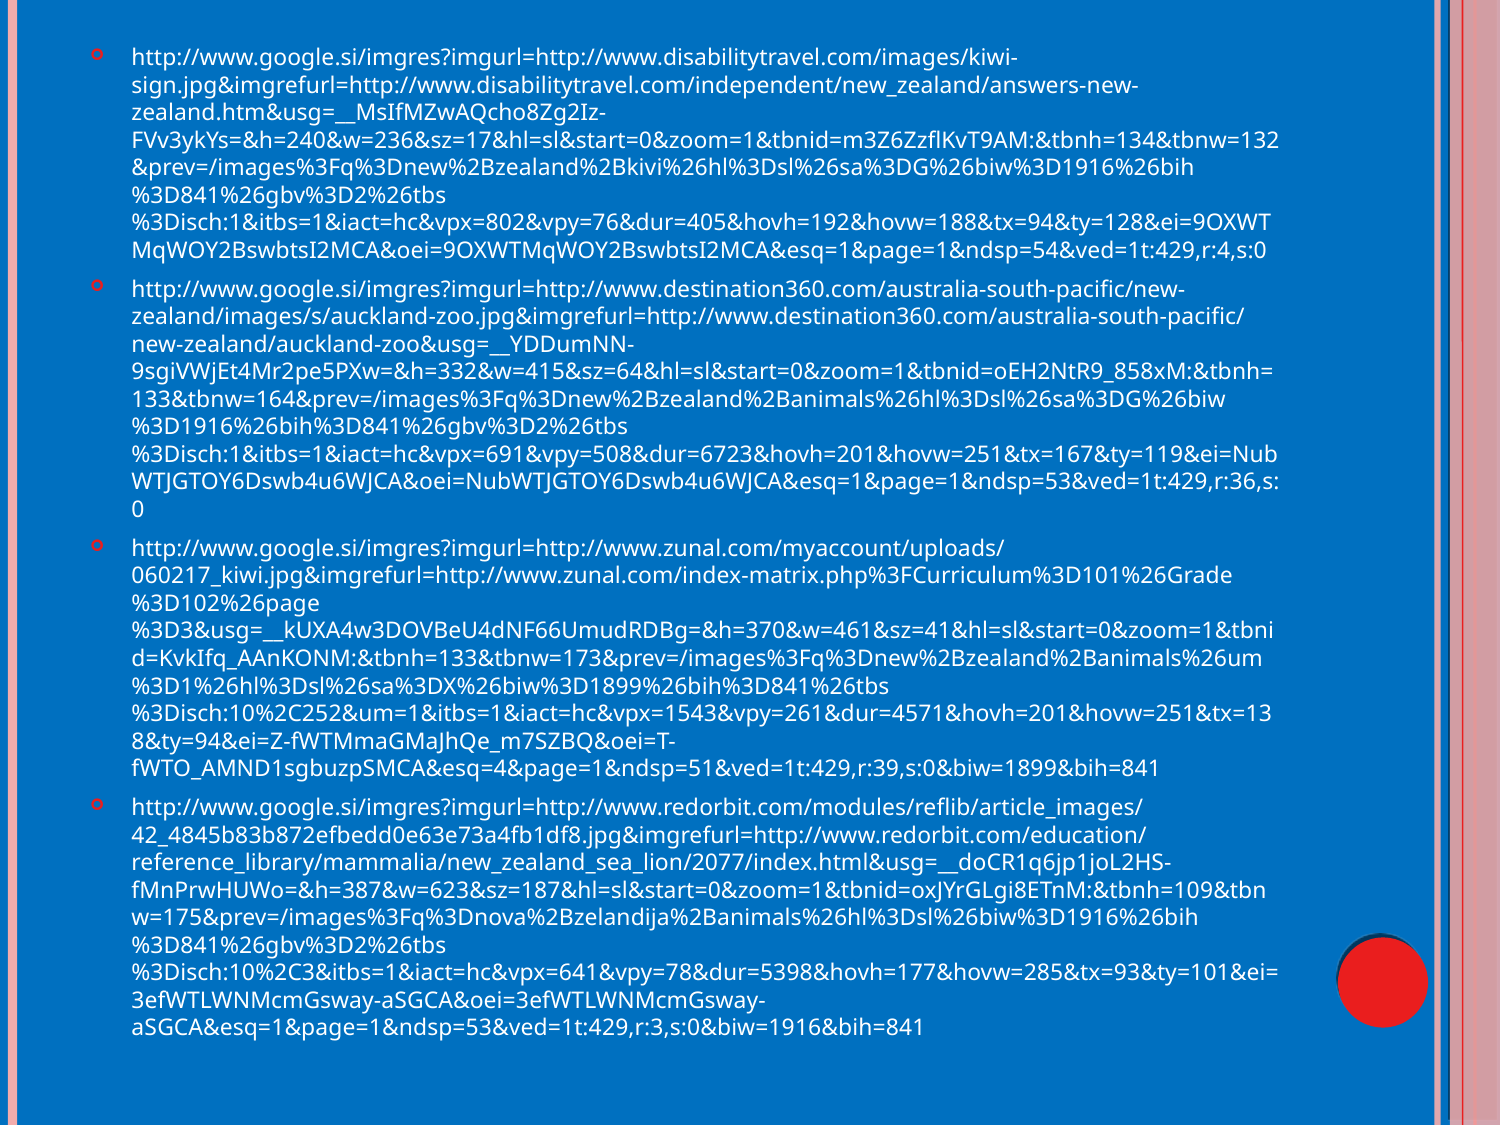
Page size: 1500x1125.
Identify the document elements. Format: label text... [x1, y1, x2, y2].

list http://www.google.si/imgres?imgurl=http://www.disabilitytravel.com/images/kiwi-sign.jpg&imgrefurl=http://www.disabilitytravel.com/independent/new_zealand/answers-new-zealand.htm&usg=__MsIfMZwAQcho8Zg2Iz-FVv3ykYs=&h=240&w=236&sz=17&hl=sl&start=0&zoom=1&tbnid=m3Z6ZzflKvT9AM:&tbnh=134&tbnw=132&prev=/images%3Fq%3Dnew%2Bzealand%2Bkivi%26hl%3Dsl%26sa%3DG%26biw%3D1916%26bih%3D841%26gbv%3D2%26tbs%3Disch:1&itbs=1&iact=hc&vpx=802&vpy=76&dur=405&hovh=192&hovw=188&tx=94&ty=128&ei=9OXWTMqWOY2BswbtsI2MCA&oei=9OXWTMqWOY2BswbtsI2MCA&esq=1&page=1&ndsp=54&ved=1t:429,r:4,s:0 http://www.google.si/imgres?imgurl=http://www.destination360.com/australia-south-pacific/new-zealand/images/s/auckland-zoo.jpg&imgrefurl=http://www.destination360.com/australia-south-pacific/new-zealand/auckland-zoo&usg=__YDDumNN-9sgiVWjEt4Mr2pe5PXw=&h=332&w=415&sz=64&hl=sl&start=0&zoom=1&tbnid=oEH2NtR9_858xM:&tbnh=133&tbnw=164&prev=/images%3Fq%3Dnew%2Bzealand%2Banimals%26hl%3Dsl%26sa%3DG%26biw%3D1916%26bih%3D841%26gbv%3D2%26tbs%3Disch:1&itbs=1&iact=hc&vpx=691&vpy=508&dur=6723&hovh=201&hovw=251&tx=167&ty=119&ei=NubWTJGTOY6Dswb4u6WJCA&oei=NubWTJGTOY6Dswb4u6WJCA&esq=1&page=1&ndsp=53&ved=1t:429,r:36,s:0 http://www.google.si/imgres?imgurl=http://www.zunal.com/myaccount/uploads/060217_kiwi.jpg&imgrefurl=http://www.zunal.com/index-matrix.php%3FCurriculum%3D101%26Grade%3D102%26page%3D3&usg=__kUXA4w3DOVBeU4dNF66UmudRDBg=&h=370&w=461&sz=41&hl=sl&start=0&zoom=1&tbnid=KvkIfq_AAnKONM:&tbnh=133&tbnw=173&prev=/images%3Fq%3Dnew%2Bzealand%2Banimals%26um%3D1%26hl%3Dsl%26sa%3DX%26biw%3D1899%26bih%3D841%26tbs%3Disch:10%2C252&um=1&itbs=1&iact=hc&vpx=1543&vpy=261&dur=4571&hovh=201&hovw=251&tx=138&ty=94&ei=Z-fWTMmaGMaJhQe_m7SZBQ&oei=T-fWTO_AMND1sgbuzpSMCA&esq=4&page=1&ndsp=51&ved=1t:429,r:39,s:0&biw=1899&bih=841 http://www.google.si/imgres?imgurl=http://www.redorbit.com/modules/reflib/article_images/42_4845b83b872efbedd0e63e73a4fb1df8.jpg&imgrefurl=http://www.redorbit.com/education/reference_library/mammalia/new_zealand_sea_lion/2077/index.html&usg=__doCR1q6jp1joL2HS-fMnPrwHUWo=&h=387&w=623&sz=187&hl=sl&start=0&zoom=1&tbnid=oxJYrGLgi8ETnM:&tbnh=109&tbnw=175&prev=/images%3Fq%3Dnova%2Bzelandija%2Banimals%26hl%3Dsl%26biw%3D1916%26bih%3D841%26gbv%3D2%26tbs%3Disch:10%2C3&itbs=1&iact=hc&vpx=641&vpy=78&dur=5398&hovh=177&hovw=285&tx=93&ty=101&ei=3efWTLWNMcmGsway-aSGCA&oei=3efWTLWNMcmGsway-aSGCA&esq=1&page=1&ndsp=53&ved=1t:429,r:3,s:0&biw=1916&bih=841 [75, 35, 1300, 1062]
